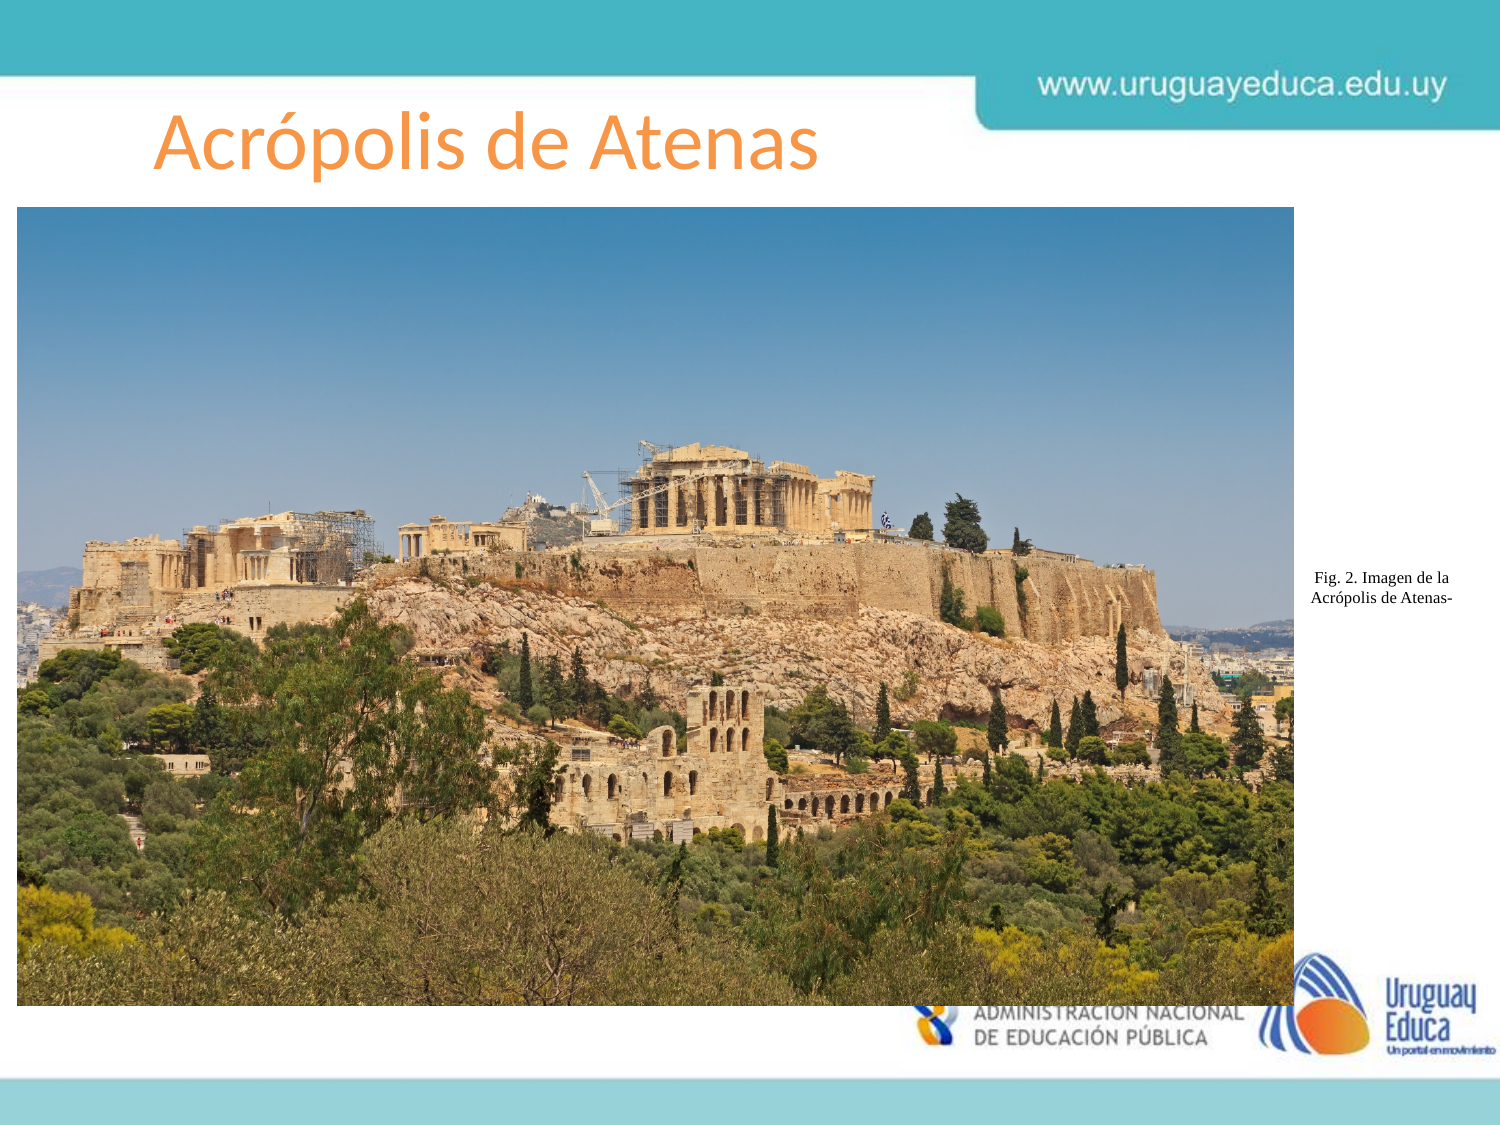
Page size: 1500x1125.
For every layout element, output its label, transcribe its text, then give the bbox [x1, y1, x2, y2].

text_box Fig. 2. Imagen de la Acrópolis de Atenas- [1281, 559, 1483, 615]
picture [0, 0, 1500, 1125]
title Acrópolis de Atenas [0, 42, 975, 231]
